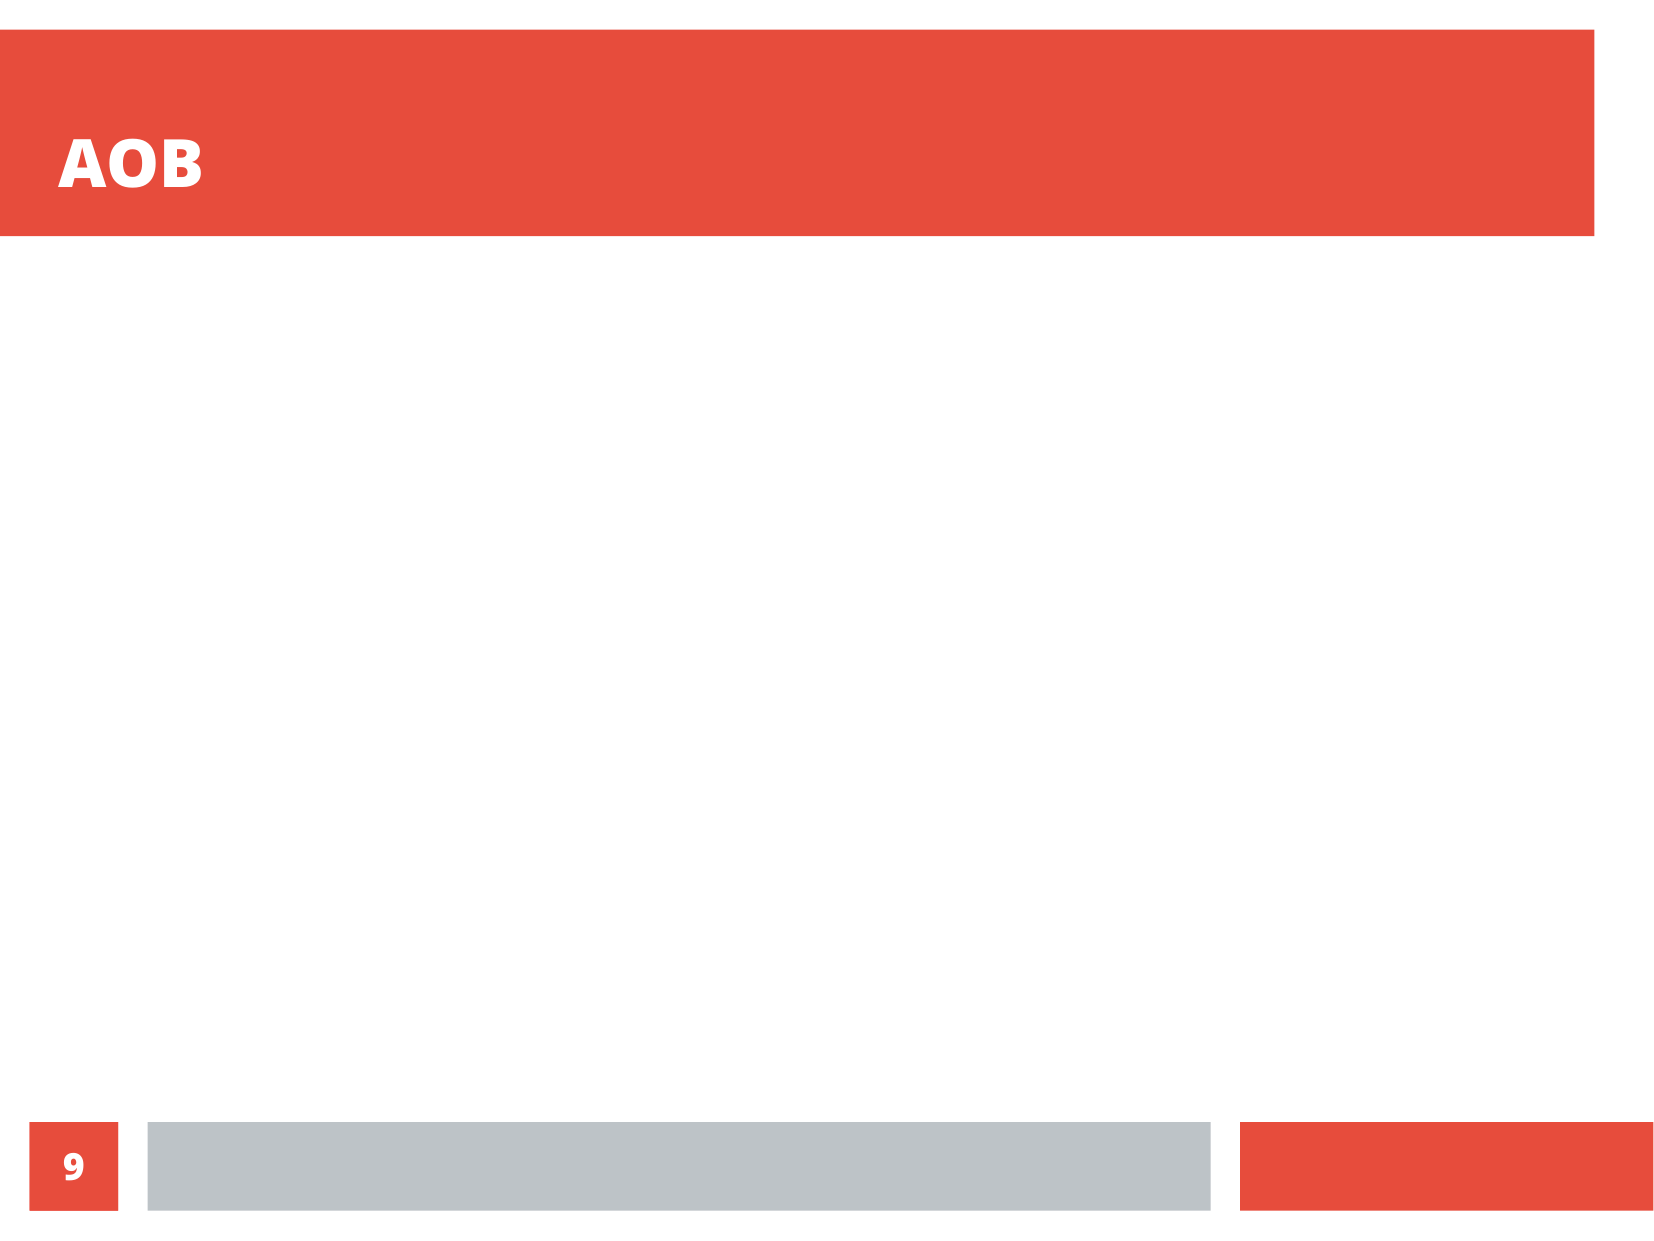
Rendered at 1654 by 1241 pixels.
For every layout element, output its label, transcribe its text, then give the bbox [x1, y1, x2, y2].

title AOB [59, 59, 1595, 207]
